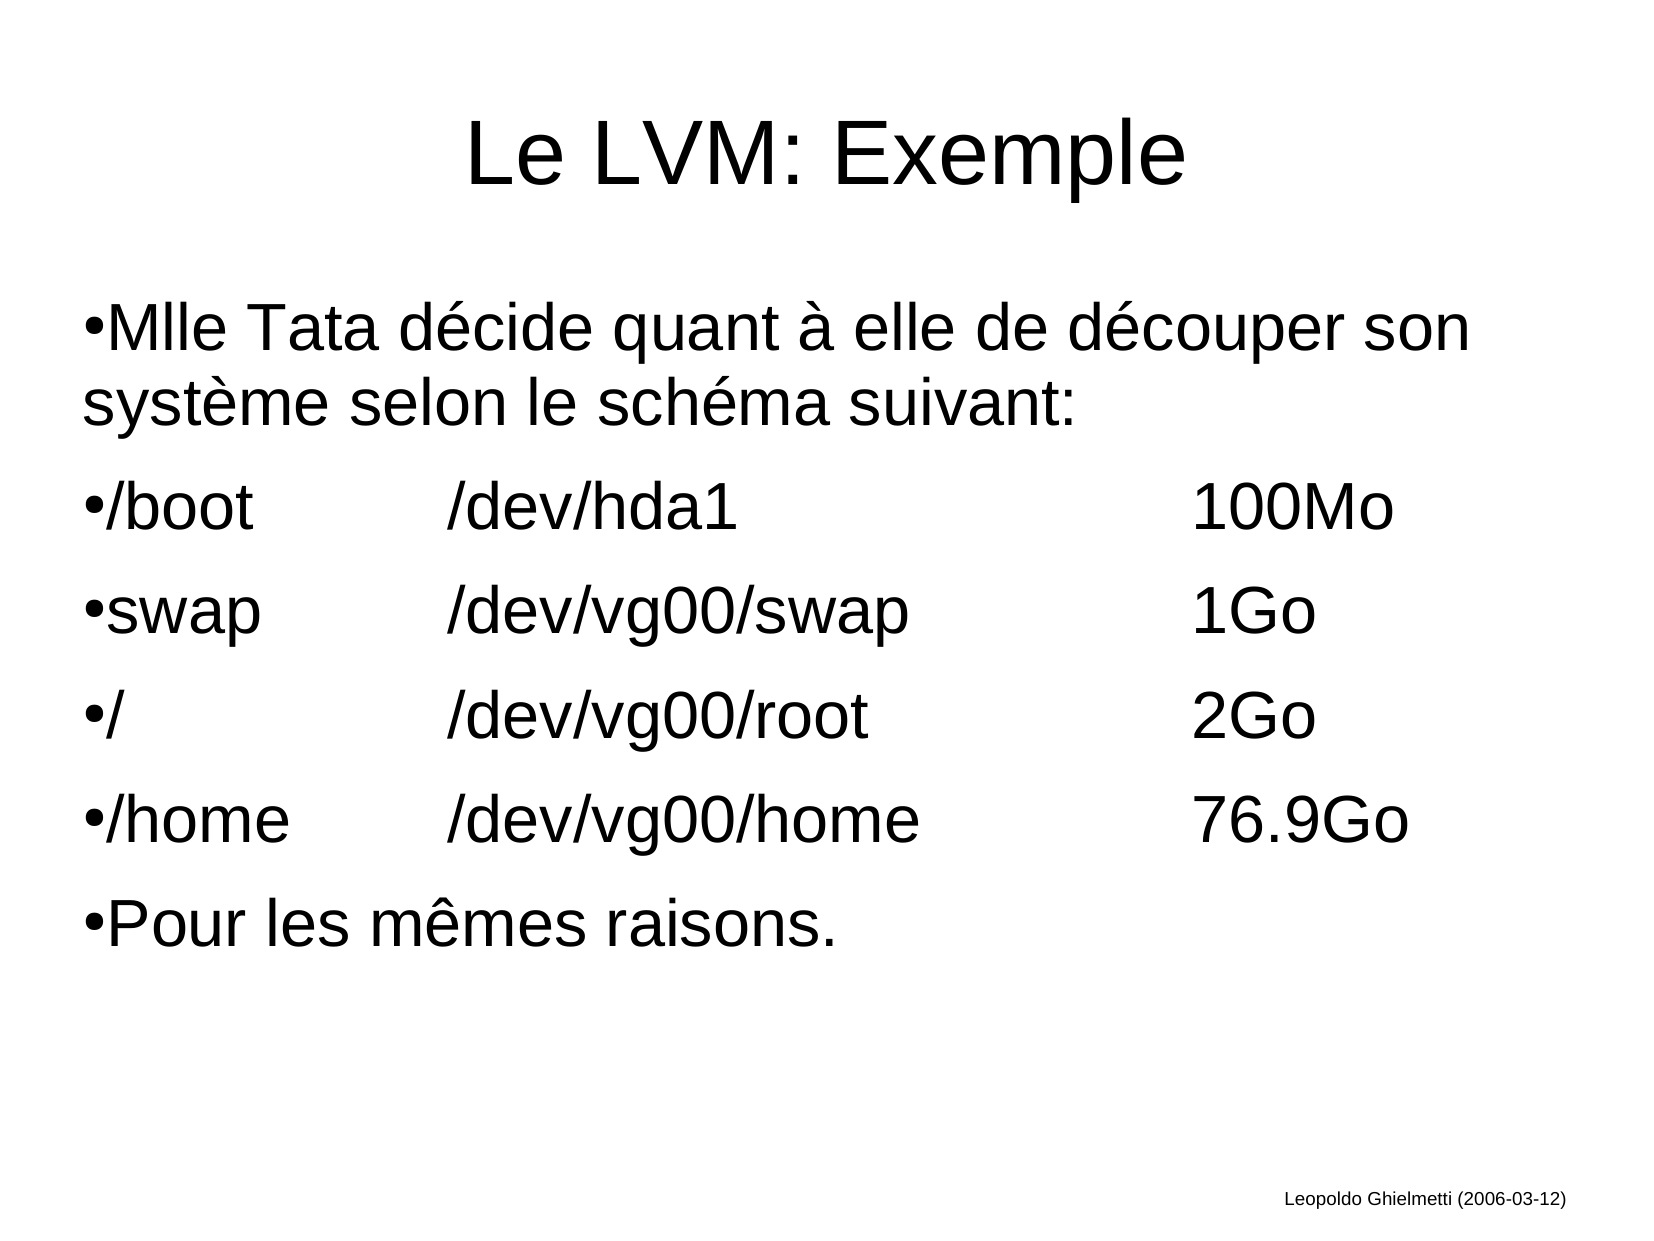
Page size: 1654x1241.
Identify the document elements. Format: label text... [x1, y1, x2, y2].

title Le LVM: Exemple [82, 49, 1571, 257]
list Mlle Tata décide quant à elle de découper son système selon le schéma suivant: /boot /dev/hda1 100Mo swap /dev/vg00/swap 1Go / /dev/vg00/root 2Go /home /dev/vg00/home 76.9Go Pour les mêmes raisons. [82, 290, 1571, 1109]
text_box Leopoldo Ghielmetti (2006-03-12) [1269, 1181, 1595, 1217]
